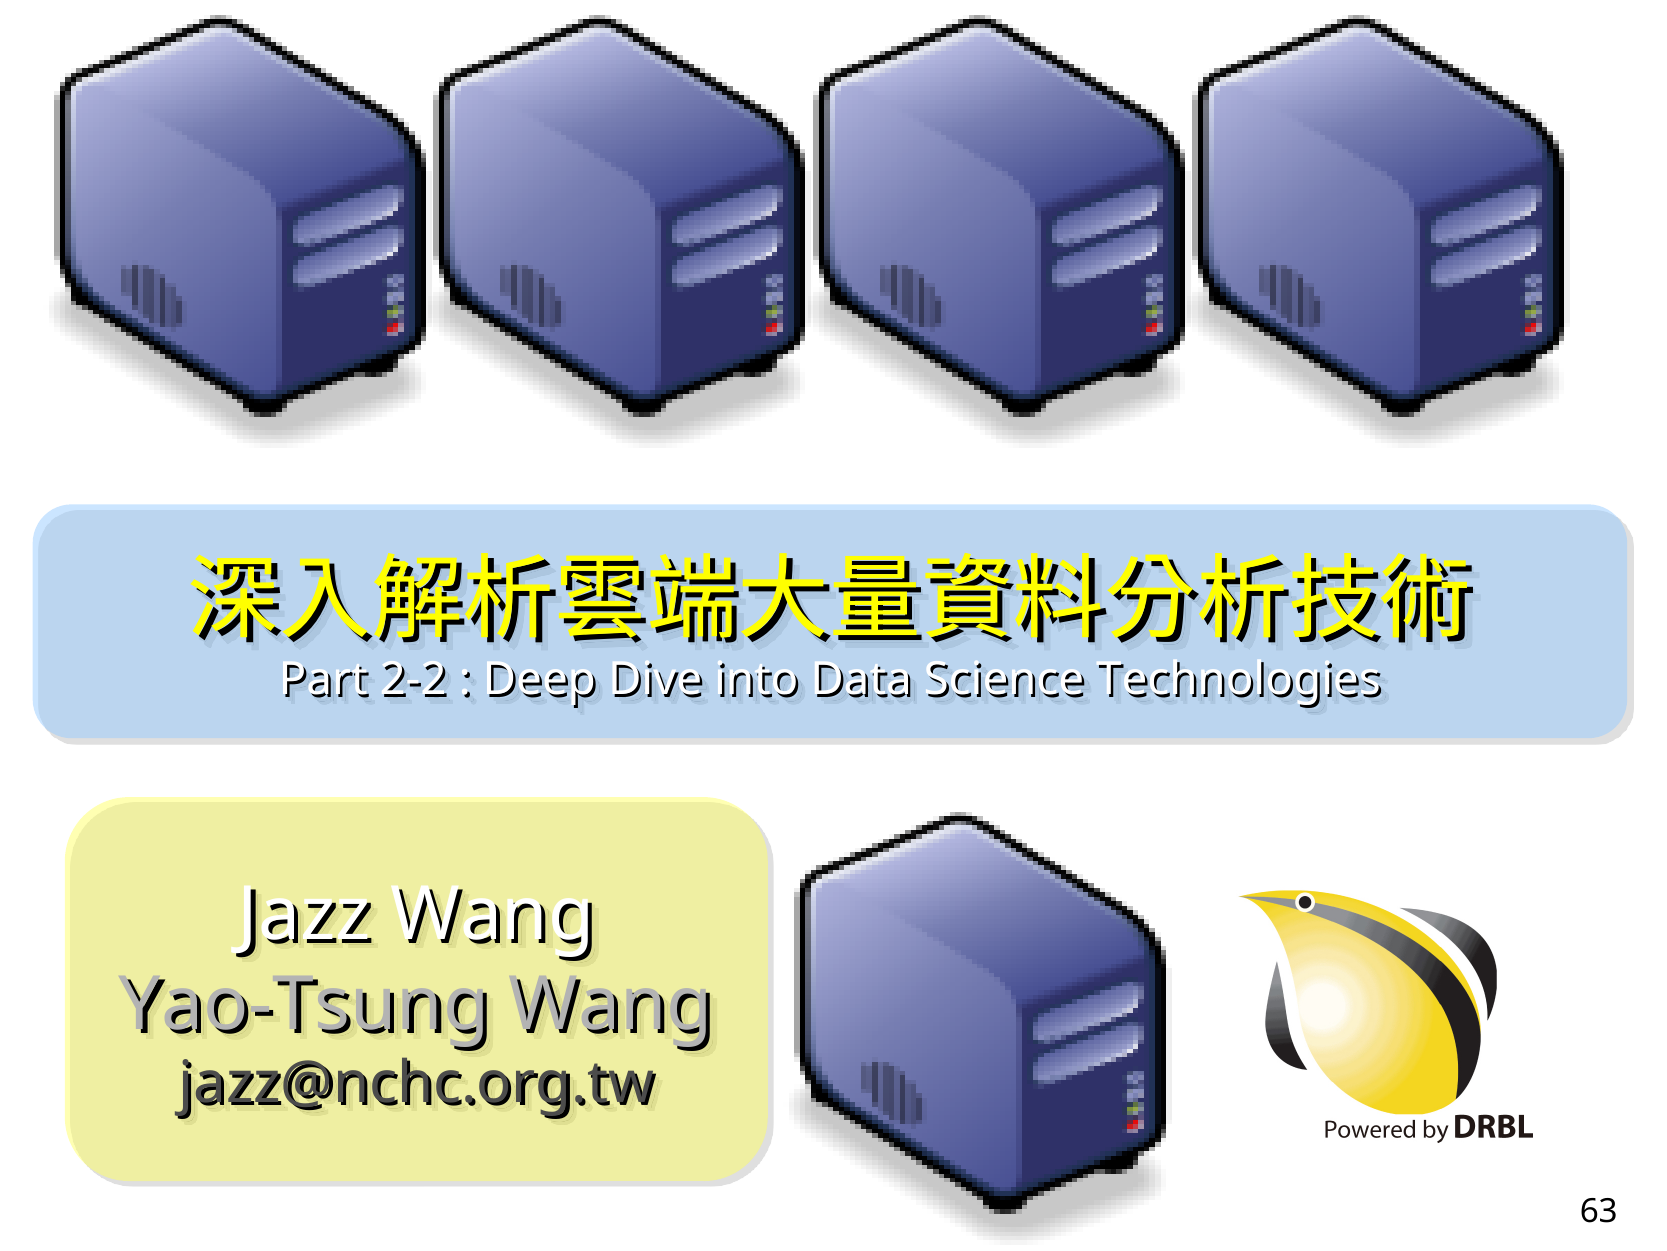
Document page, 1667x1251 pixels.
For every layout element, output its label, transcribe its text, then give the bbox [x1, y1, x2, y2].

text_box 深入解析雲端大量資料分析技術 Part 2-2 : Deep Dive into Data Science Technologies [32, 504, 1628, 739]
text_box Jazz Wang Yao-Tsung Wang jazz@nchc.org.tw [64, 797, 767, 1182]
picture [27, 2, 1609, 502]
picture [767, 800, 1211, 1249]
picture [1224, 874, 1548, 1152]
